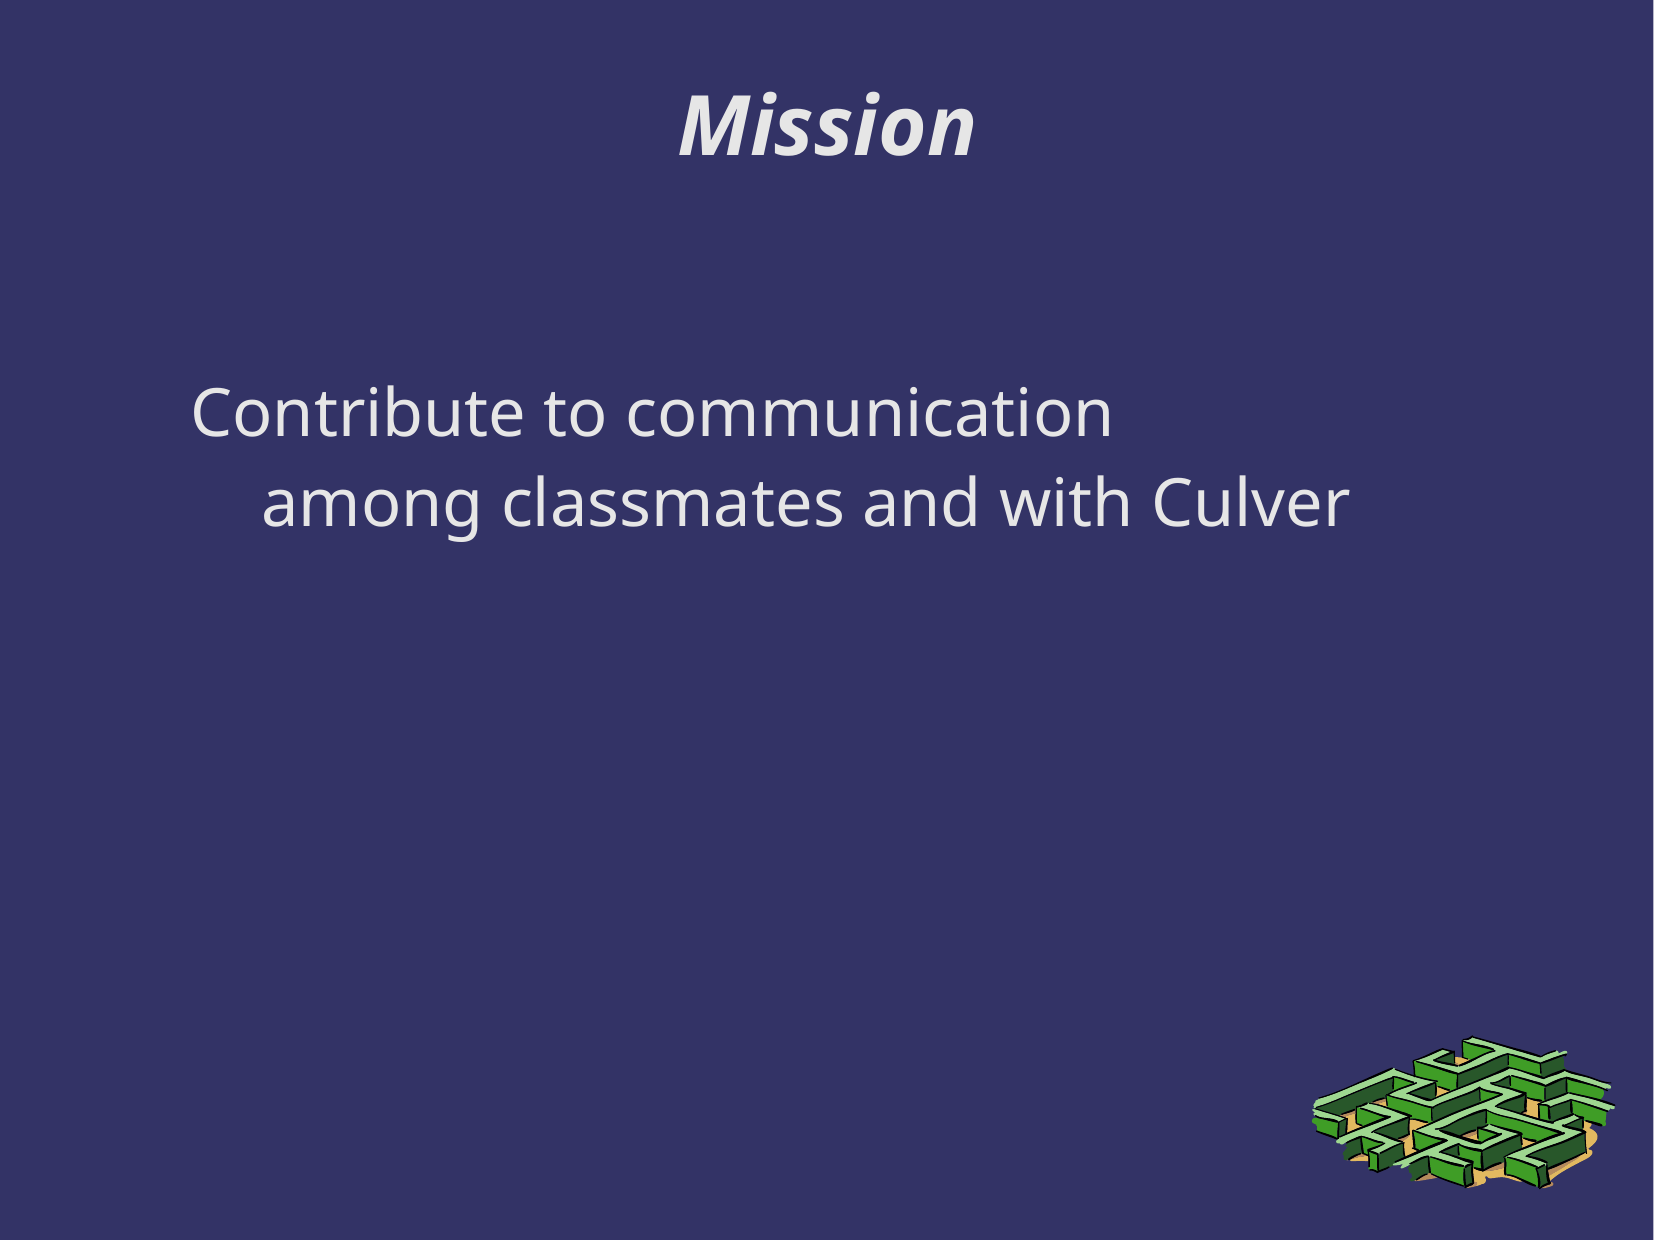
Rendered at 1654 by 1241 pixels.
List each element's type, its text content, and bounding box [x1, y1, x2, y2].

title Mission [121, 19, 1534, 227]
list Contribute to communication among classmates and with Culver [178, 364, 1570, 1147]
